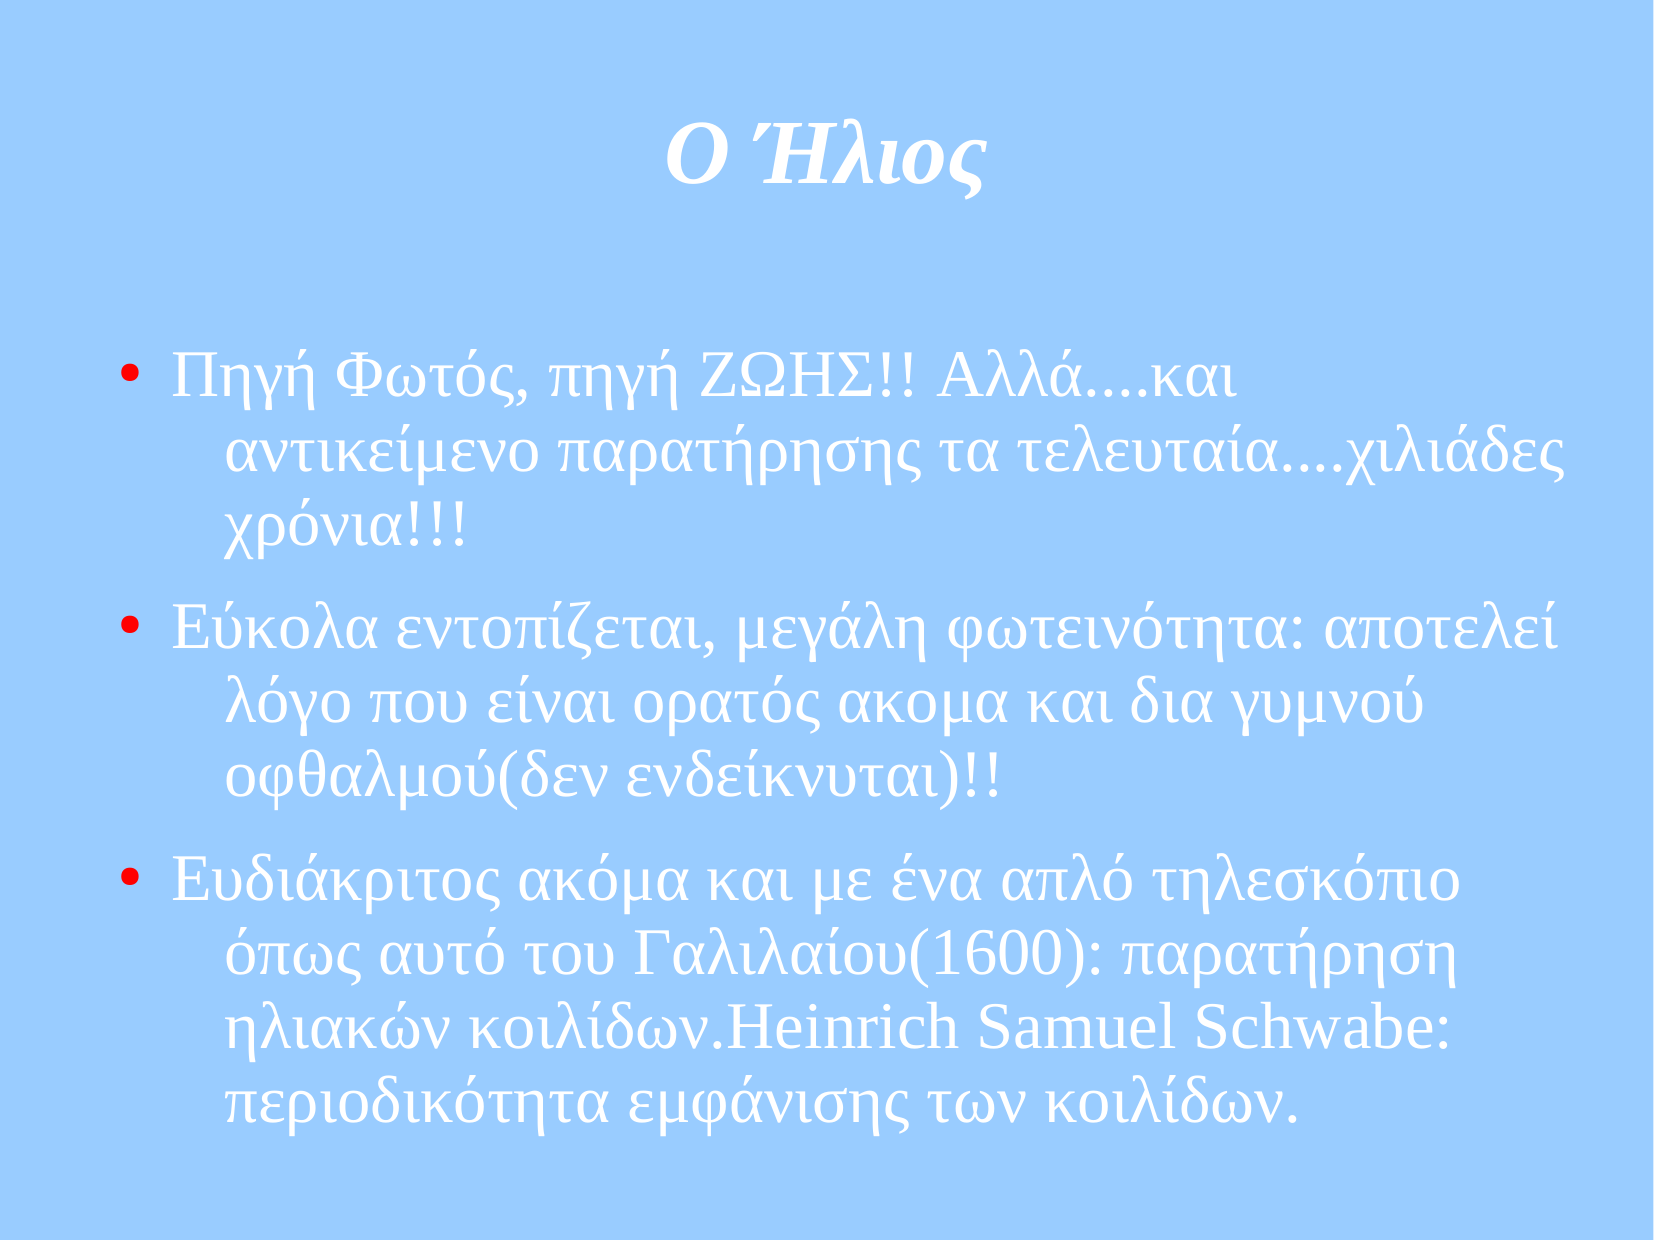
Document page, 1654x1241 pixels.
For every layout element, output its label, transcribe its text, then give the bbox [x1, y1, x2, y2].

title Ο Ήλιος [82, 56, 1571, 250]
list Πηγή Φωτός, πηγή ΖΩΗΣ!! Αλλά....και αντικείμενο παρατήρησης τα τελευταία....χιλιάδες χρόνια!!! Εύκολα εντοπίζεται, μεγάλη φωτεινότητα: αποτελεί λόγο που είναι ορατός ακομα και δια γυμνού οφθαλμού(δεν ενδείκνυται)!! Ευδιάκριτος ακόμα και με ένα απλό τηλεσκόπιο όπως αυτό του Γαλιλαίου(1600): παρατήρηση ηλιακών κοιλίδων.Heinrich Samuel Schwabe: περιοδικότητα εμφάνισης των κοιλίδων. [82, 337, 1571, 1138]
